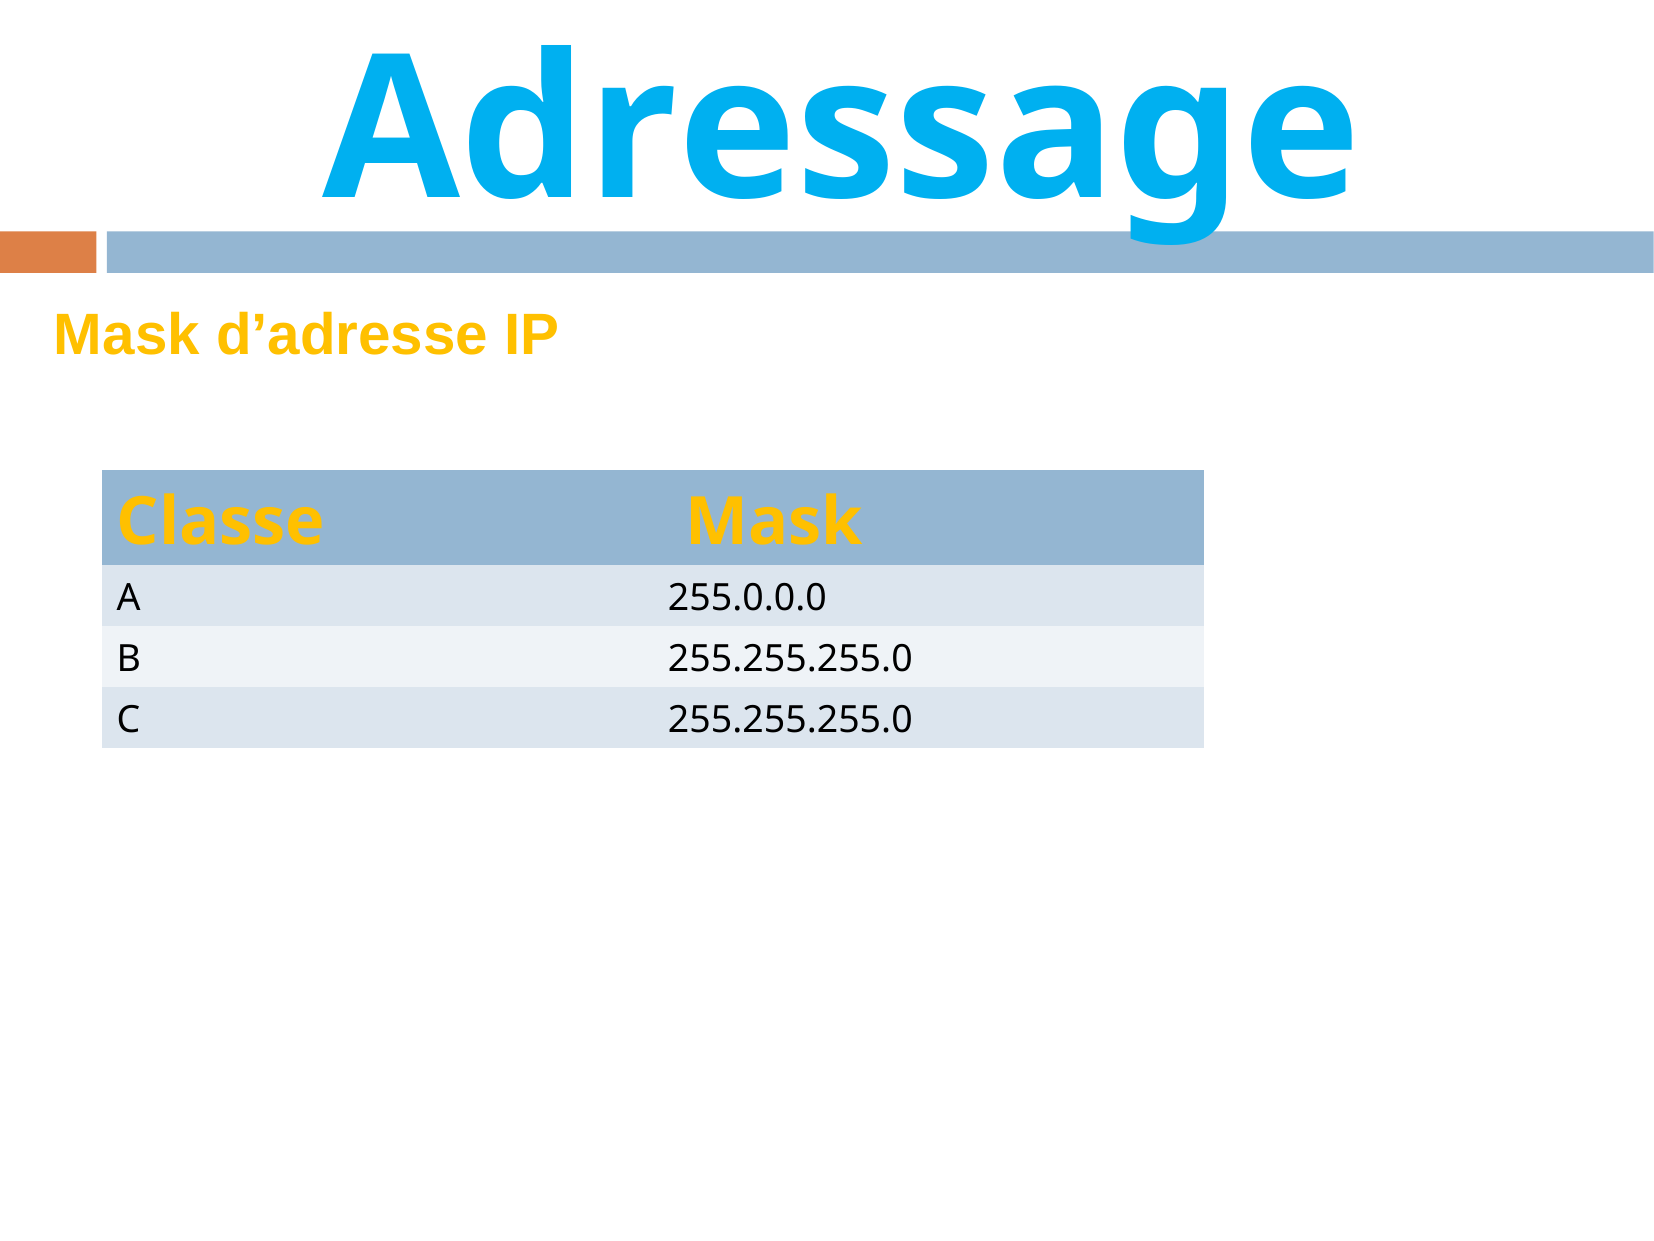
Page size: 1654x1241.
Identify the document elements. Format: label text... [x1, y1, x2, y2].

text_box Mask d’adresse IP [39, 307, 1127, 373]
table_cell 255.255.255.0 [653, 687, 1204, 748]
table_cell 255.0.0.0 [653, 565, 1204, 626]
table_cell 255.255.255.0 [653, 626, 1204, 687]
table_header Mask [653, 470, 1204, 565]
table_header Classe [102, 470, 653, 565]
table_cell B [102, 626, 653, 687]
text_box Adressage [123, 41, 1530, 249]
table_cell A [102, 565, 653, 626]
table_cell C [102, 687, 653, 748]
